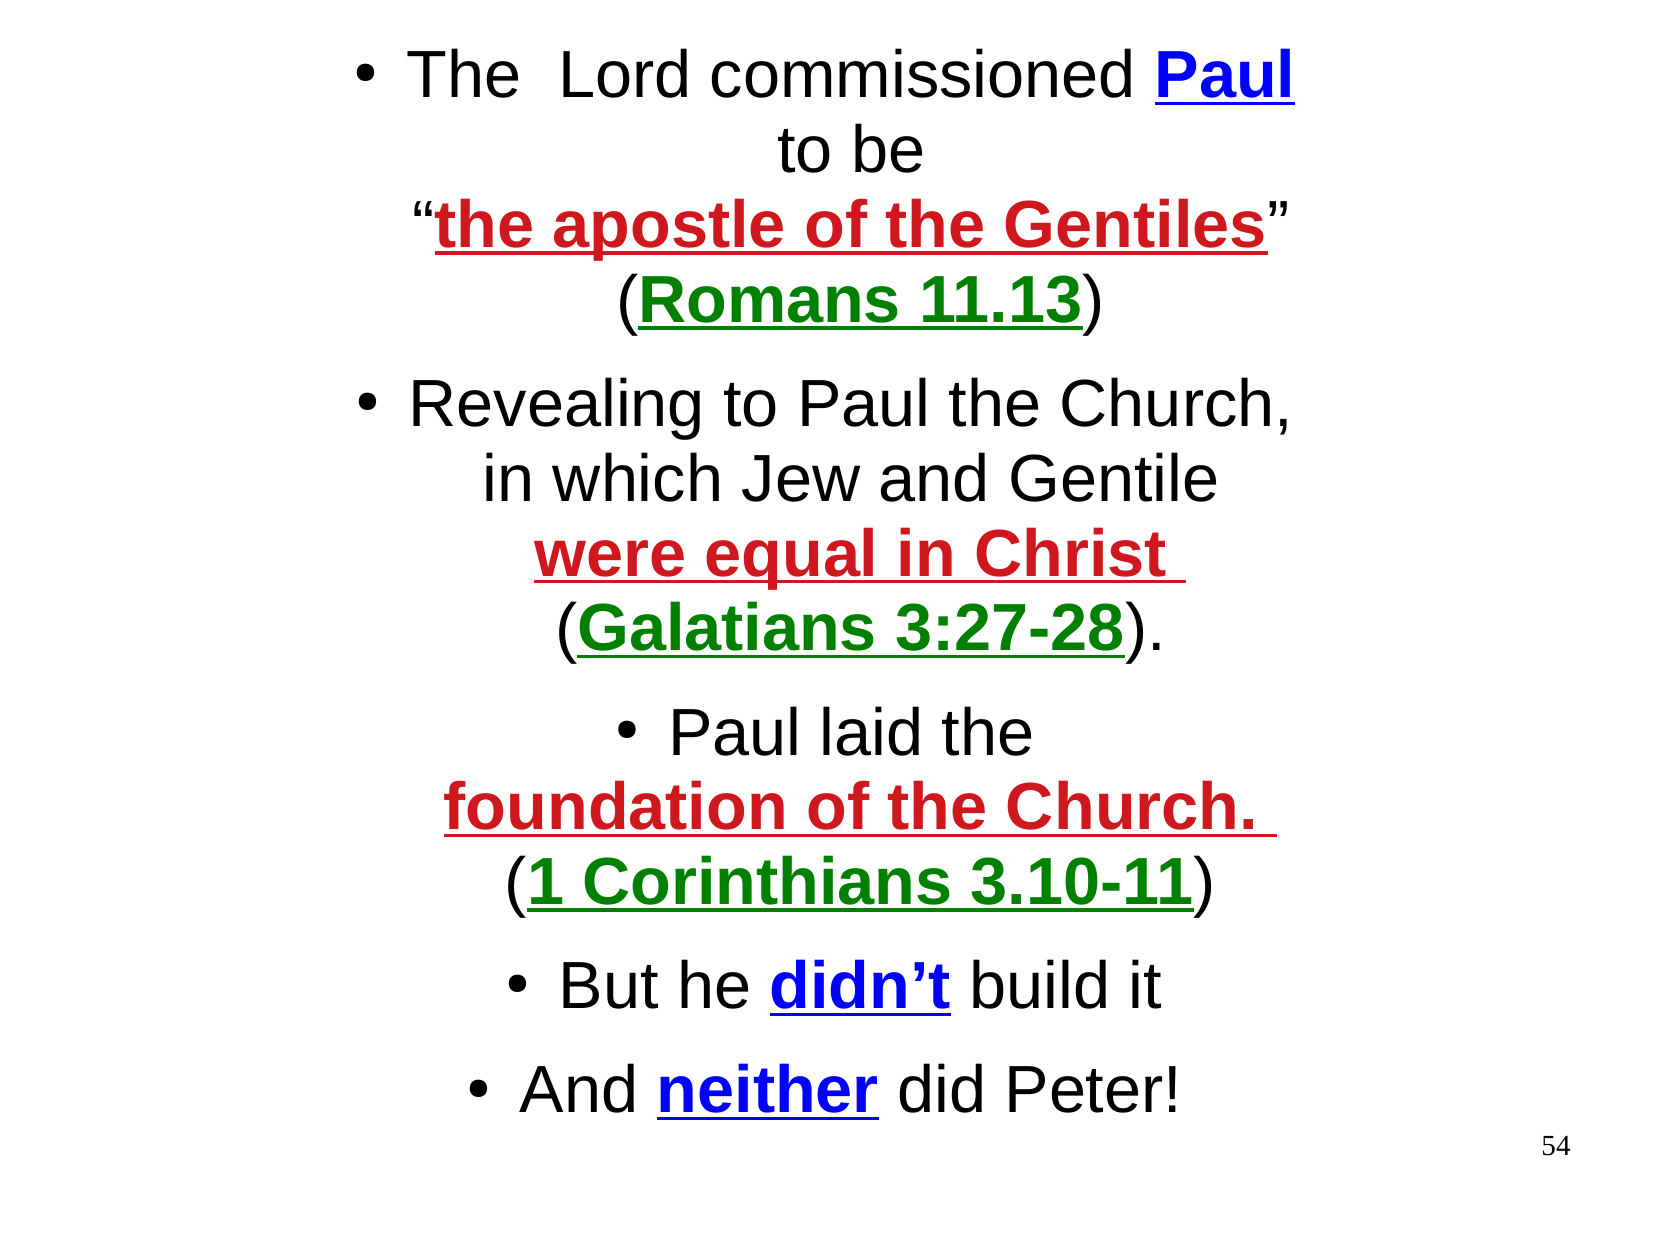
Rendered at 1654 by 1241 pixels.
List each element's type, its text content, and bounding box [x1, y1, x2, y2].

list The Lord commissioned Paul to be “the apostle of the Gentiles” (Romans 11.13) Revealing to Paul the Church, in which Jew and Gentile were equal in Christ (Galatians 3:27-28). Paul laid the foundation of the Church. (1 Corinthians 3.10-11) But he didn’t build it And neither did Peter! [37, 37, 1613, 1238]
